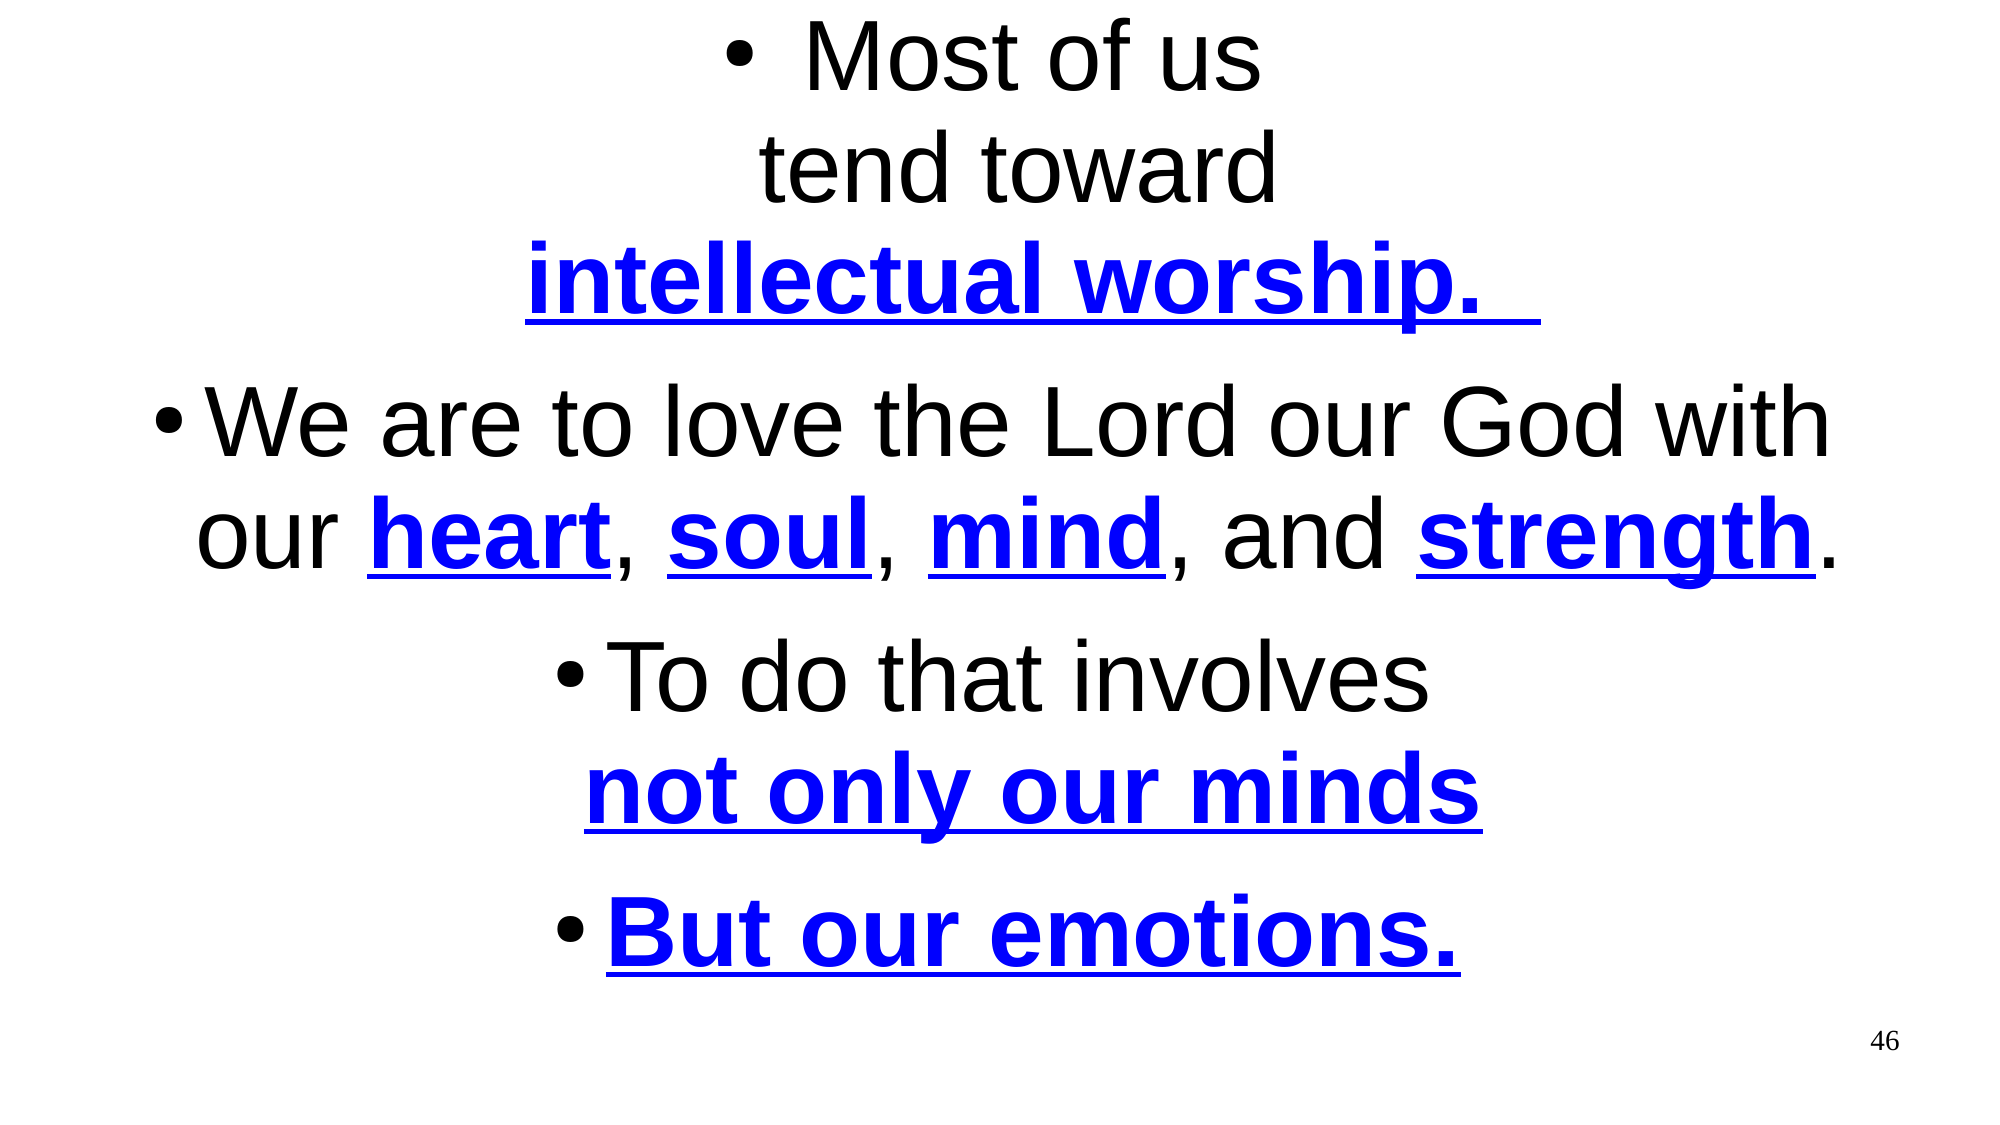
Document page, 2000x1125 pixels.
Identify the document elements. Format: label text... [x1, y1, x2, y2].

list Most of us tend toward intellectual worship. We are to love the Lord our God with our heart, soul, mind, and strength. To do that involves not only our minds But our emotions. [0, 0, 1996, 1123]
